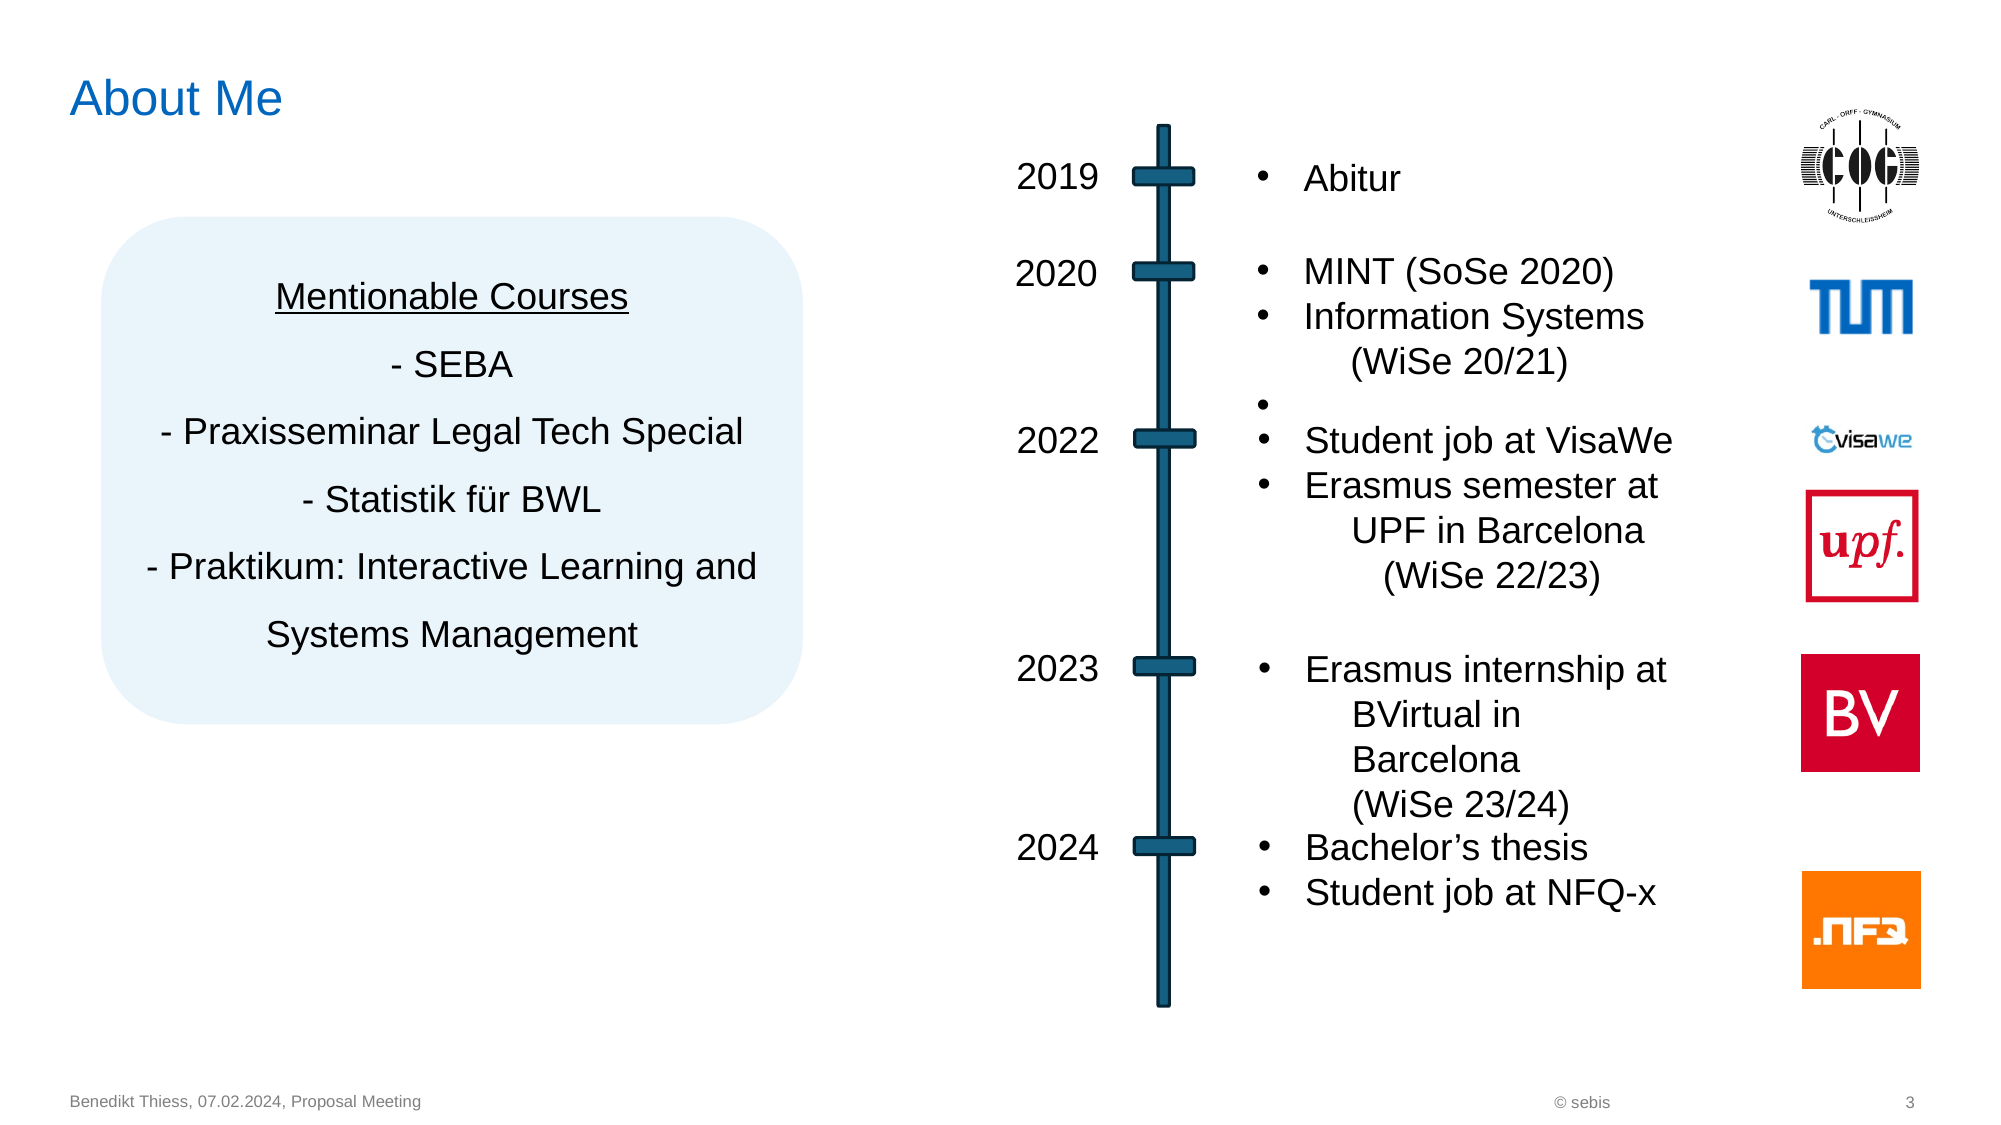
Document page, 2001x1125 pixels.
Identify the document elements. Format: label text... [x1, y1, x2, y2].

text_box Bachelor’s thesis Student job at NFQ-x [1243, 815, 1684, 922]
text_box Benedikt Thiess, 07.02.2024, Proposal Meeting [54, 1077, 1000, 1125]
picture [1802, 871, 1921, 989]
text_box © sebis [1539, 1077, 1890, 1125]
text_box Erasmus internship at BVirtual in Barcelona (WiSe 23/24) [1243, 637, 1684, 789]
picture [1803, 412, 1921, 456]
text_box 2019 [1001, 145, 1130, 206]
text_box [1133, 125, 1196, 1007]
text_box Mentionable Courses - SEBA - Praxisseminar Legal Tech Special - Statistik für BWL - Praktikum: Interactive Learning and Systems Management [101, 217, 803, 724]
picture [1796, 270, 1924, 347]
text_box 2020 [999, 241, 1129, 302]
text_box [1890, 1077, 1946, 1125]
text_box 2024 [1001, 815, 1130, 877]
text_box Student job at VisaWe Erasmus semester at UPF in Barcelona (WiSe 22/23) [1242, 408, 1694, 606]
picture [1800, 48, 1956, 226]
text_box Abitur [1241, 146, 1460, 207]
text_box MINT (SoSe 2020) Information Systems (WiSe 20/21) [1241, 239, 1681, 437]
text_box 2022 [1001, 408, 1131, 469]
text_box 2023 [1001, 635, 1130, 697]
picture [1801, 654, 1920, 772]
title About Me [54, 7, 1792, 126]
picture [1801, 486, 1920, 606]
